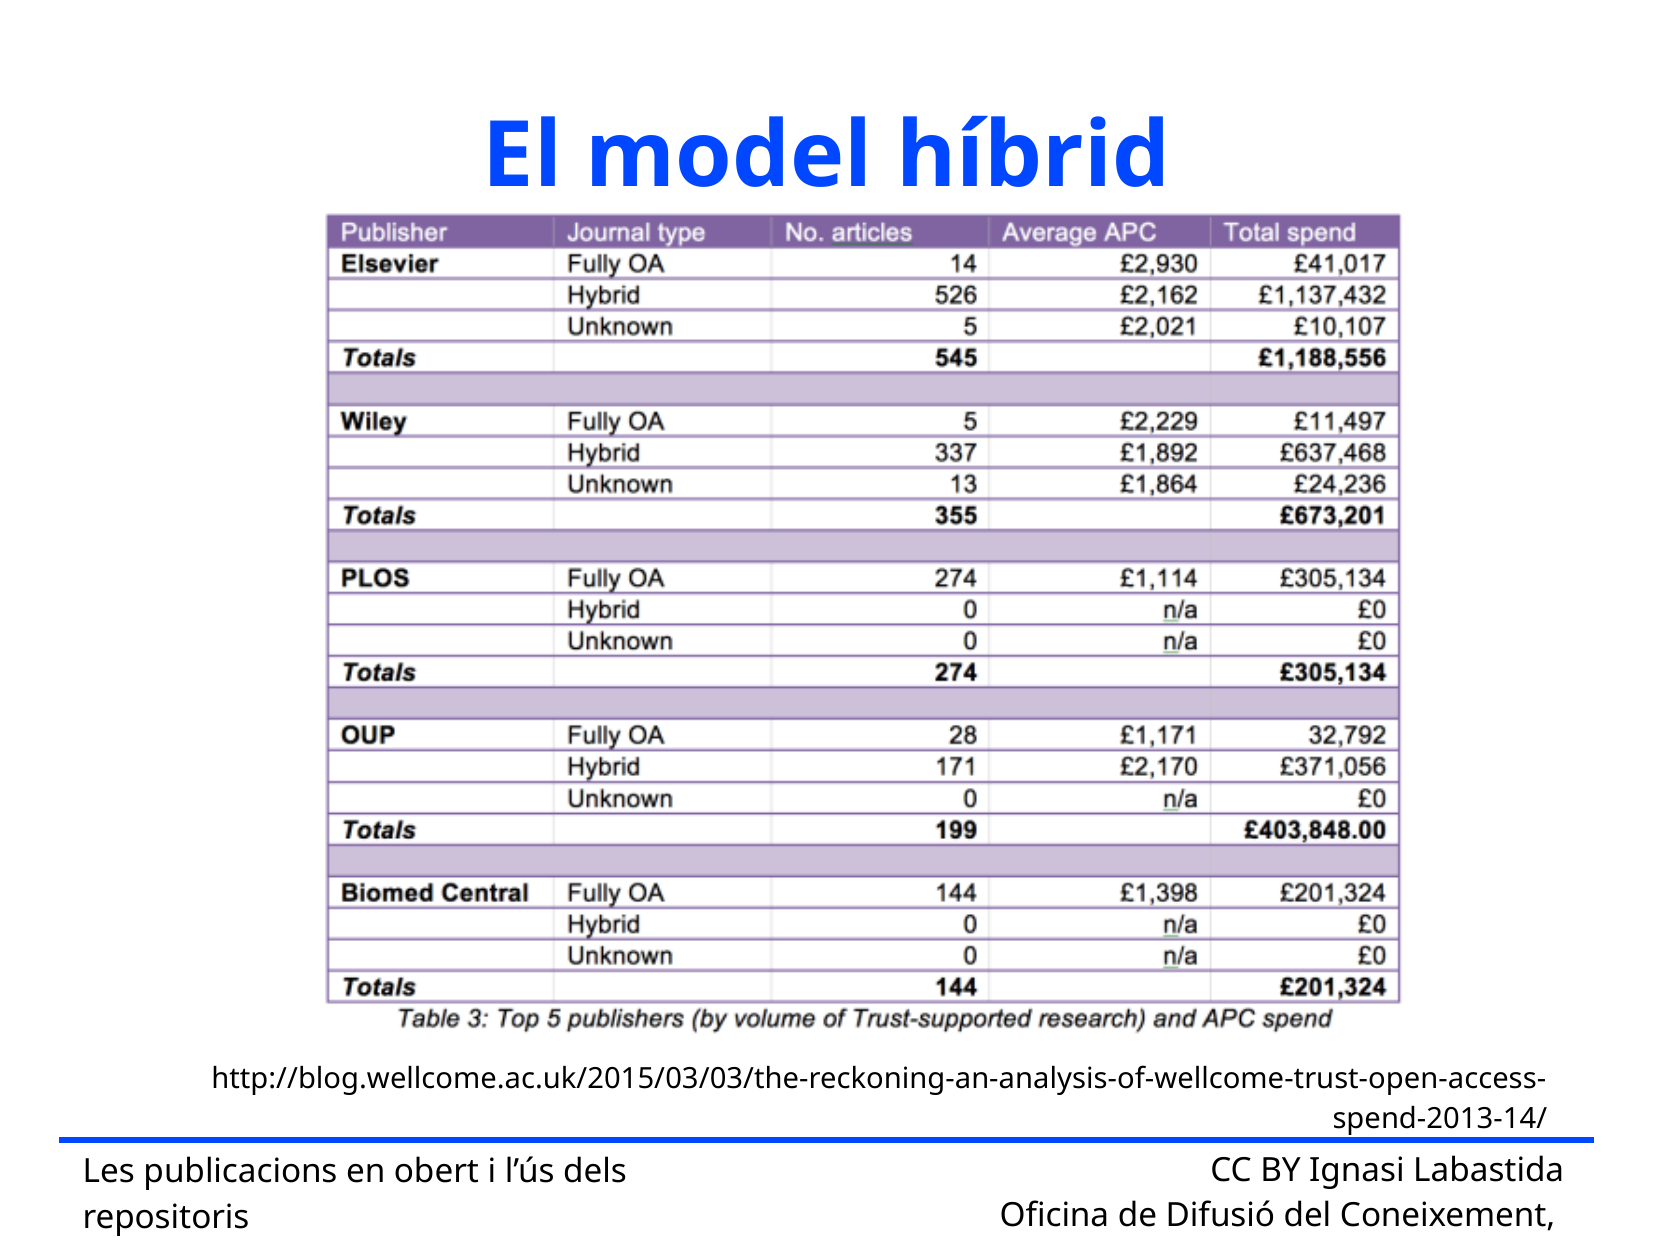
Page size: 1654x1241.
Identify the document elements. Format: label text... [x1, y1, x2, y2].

picture [324, 212, 1406, 1043]
text_box http://blog.wellcome.ac.uk/2015/03/03/the-reckoning-an-analysis-of-wellcome-trust-open-access-spend-2013-14/ [129, 1049, 1563, 1182]
title El model híbrid [82, 49, 1571, 257]
